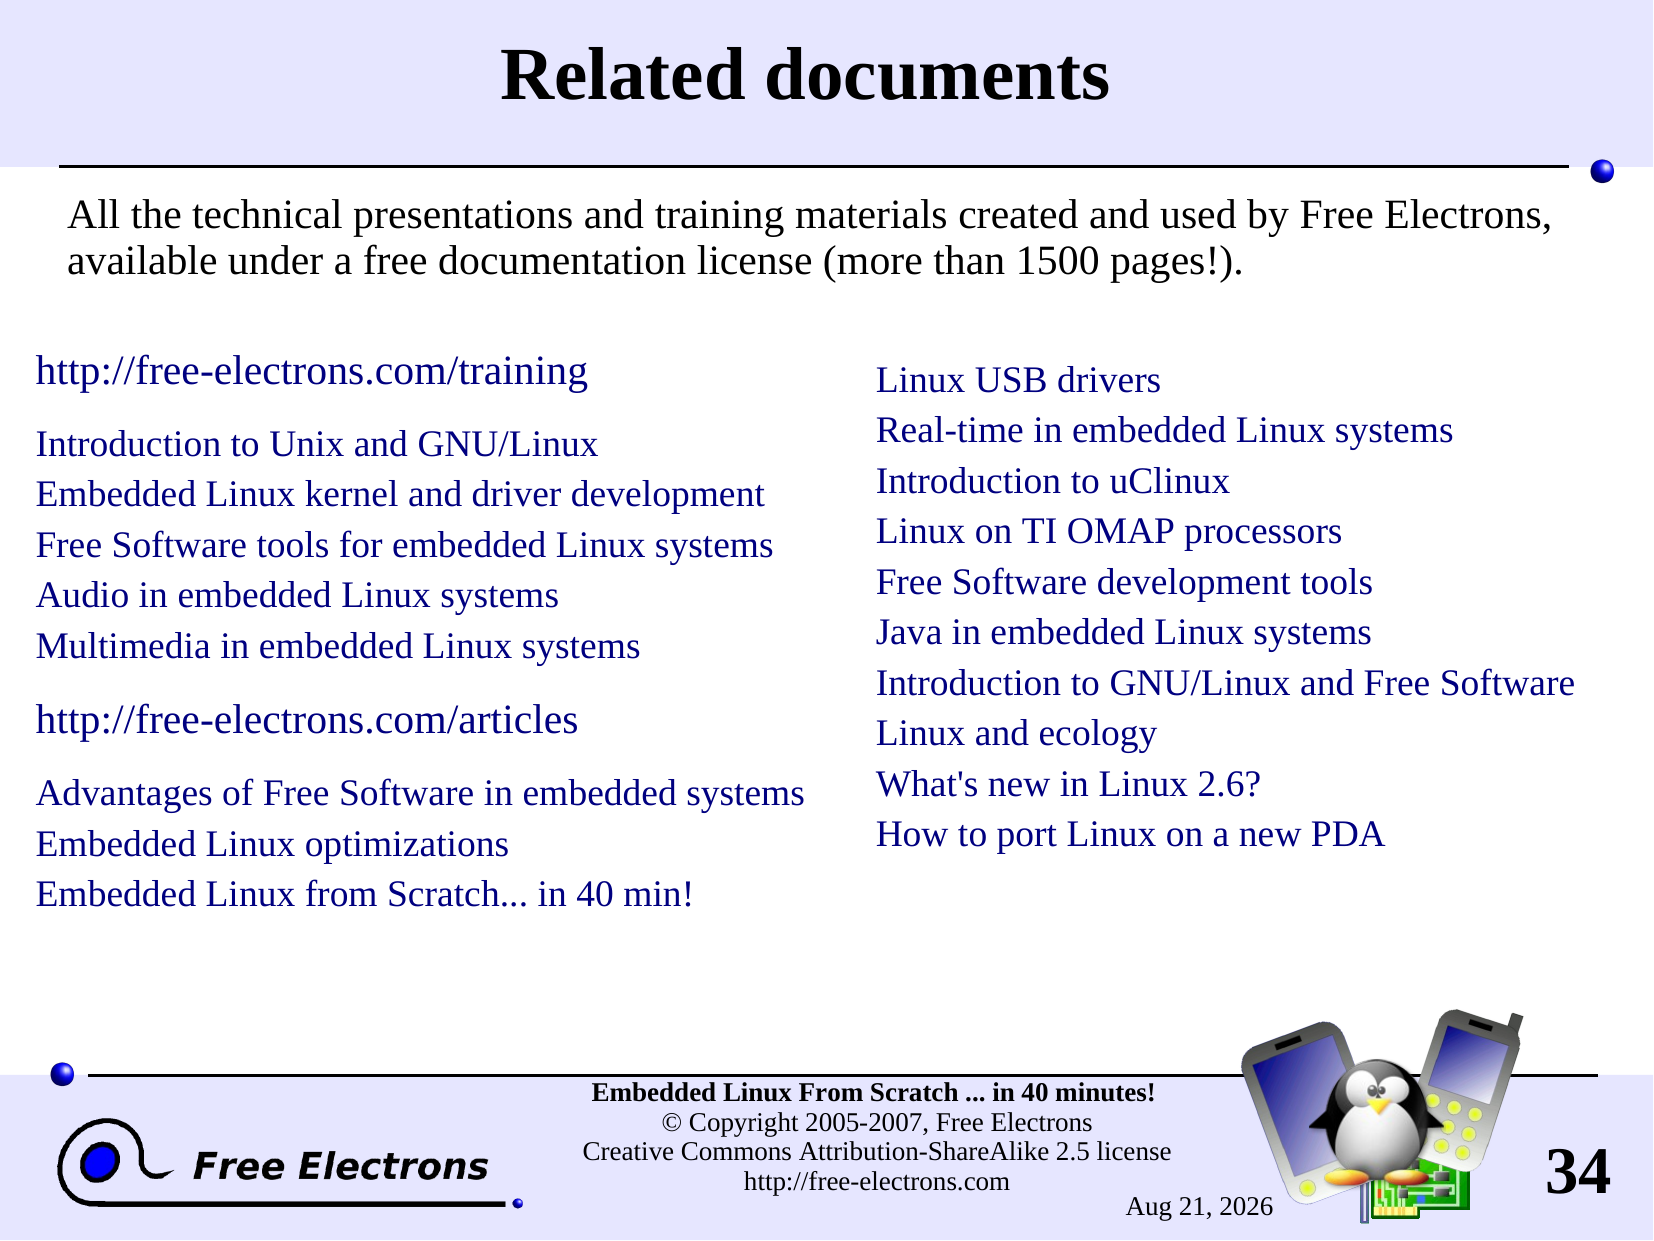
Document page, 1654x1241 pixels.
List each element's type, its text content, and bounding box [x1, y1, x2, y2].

list All the technical presentations and training materials created and used by Free Electrons, available under a free documentation license (more than 1500 pages!). [49, 191, 1603, 325]
title Related documents [60, 12, 1551, 138]
list Linux USB drivers Real-time in embedded Linux systems Introduction to uClinux Linux on TI OMAP processors Free Software development tools Java in embedded Linux systems Introduction to GNU/Linux and Free Software Linux and ecology What's new in Linux 2.6? How to port Linux on a new PDA [858, 358, 1623, 1015]
picture [1225, 1015, 1538, 1241]
list http://free-electrons.com/training Introduction to Unix and GNU/Linux Embedded Linux kernel and driver development Free Software tools for embedded Linux systems Audio in embedded Linux systems Multimedia in embedded Linux systems http://free-electrons.com/articles Advantages of Free Software in embedded systems Embedded Linux optimizations Embedded Linux from Scratch... in 40 min! [17, 346, 854, 1038]
picture [50, 1107, 527, 1216]
